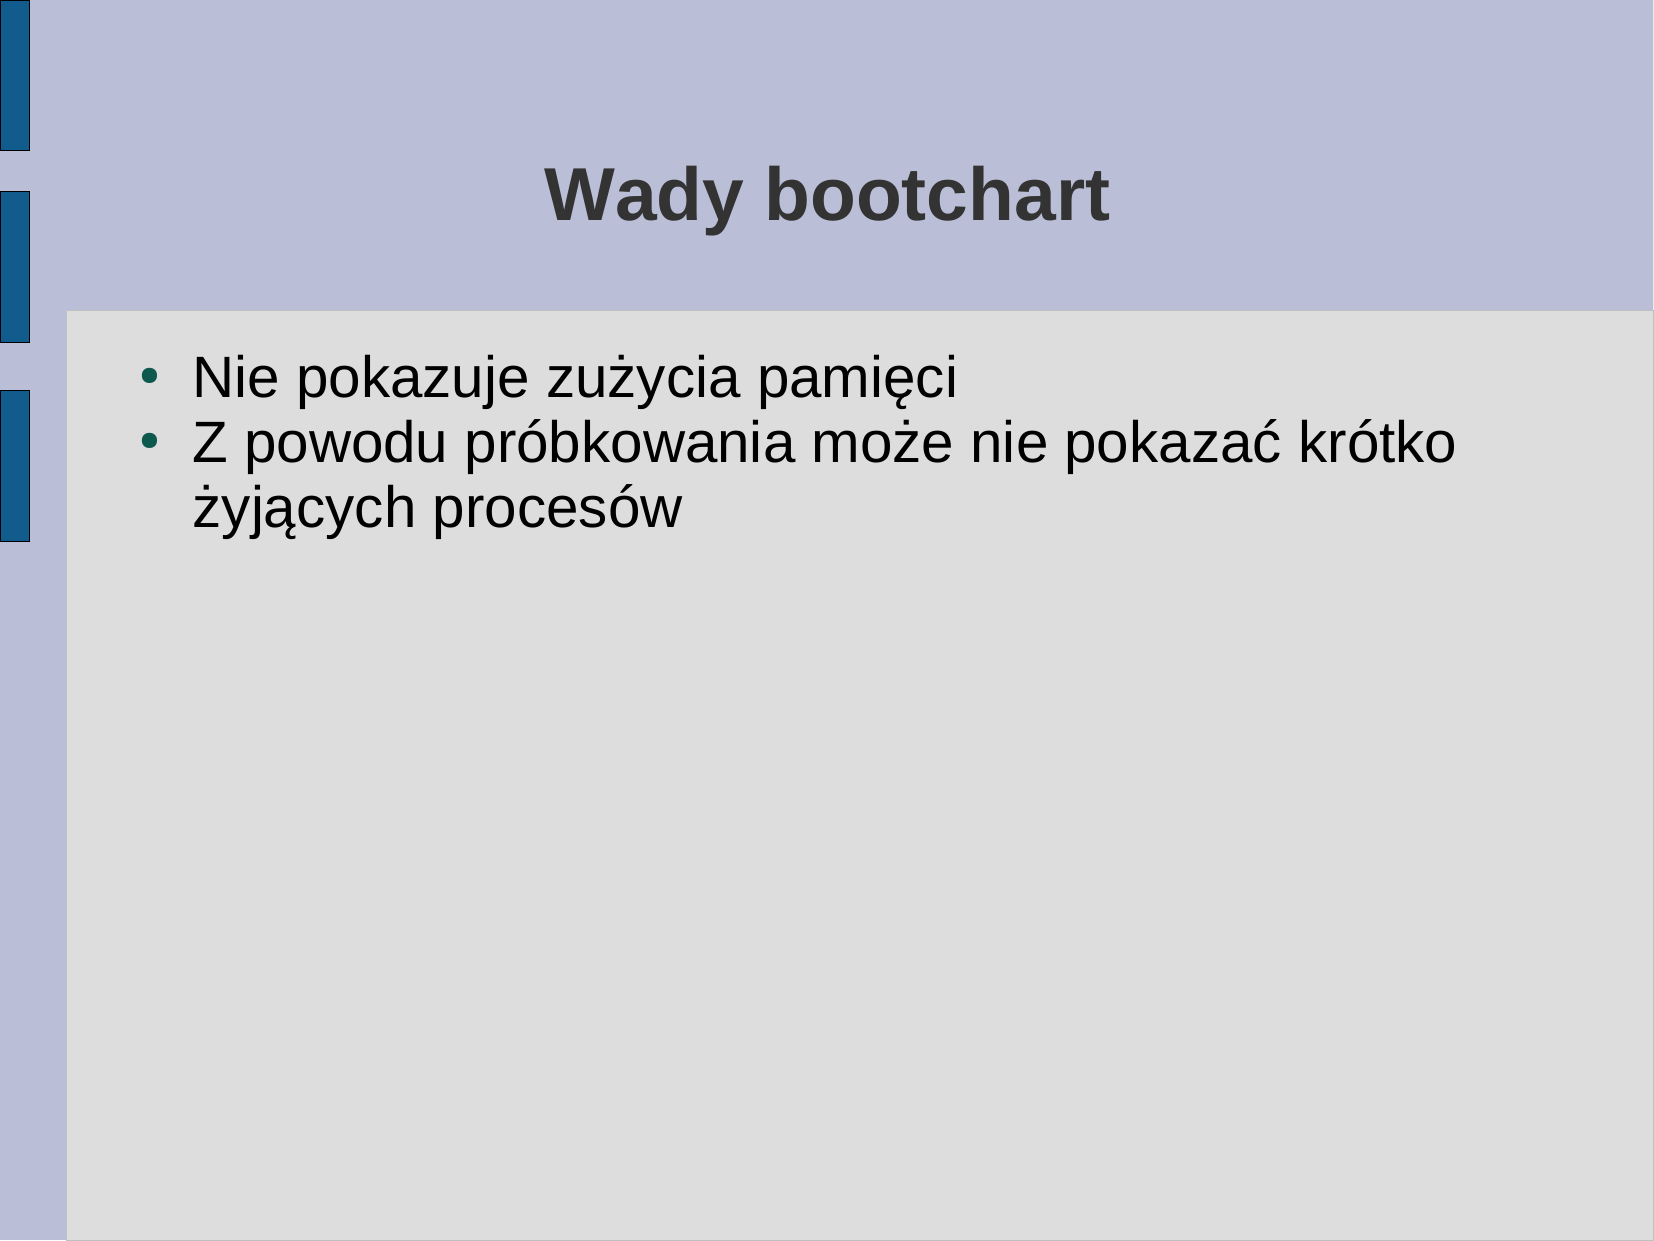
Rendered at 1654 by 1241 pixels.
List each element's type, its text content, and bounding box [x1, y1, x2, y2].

list Nie pokazuje zużycia pamięci Z powodu próbkowania może nie pokazać krótko żyjących procesów [121, 344, 1534, 1127]
title Wady bootchart [121, 91, 1534, 299]
